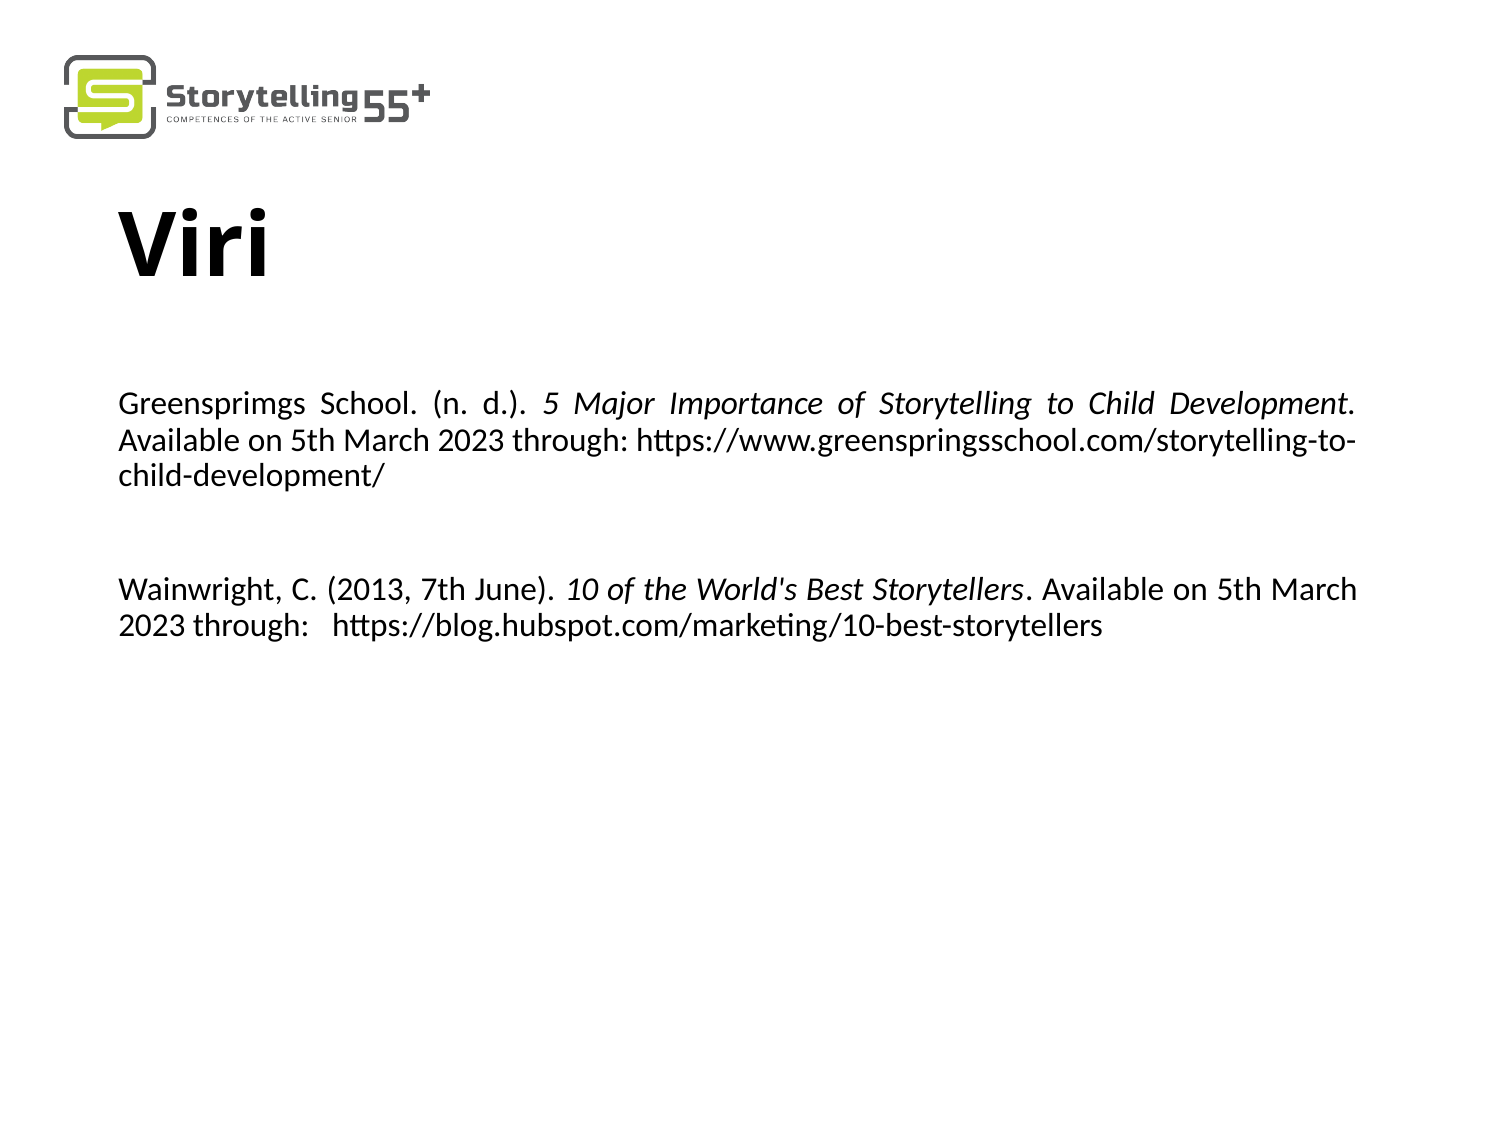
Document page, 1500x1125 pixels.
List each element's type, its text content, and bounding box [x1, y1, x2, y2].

list Greensprimgs School. (n. d.). 5 Major Importance of Storytelling to Child Development. Available on 5th March 2023 through: https://www.greenspringsschool.com/storytelling-to-child-development/ Wainwright, C. (2013, 7th June). 10 of the World's Best Storytellers. Available on 5th March 2023 through: https://blog.hubspot.com/marketing/10-best-storytellers [103, 378, 1406, 1091]
title Viri [103, 75, 1381, 378]
picture [64, 55, 430, 139]
